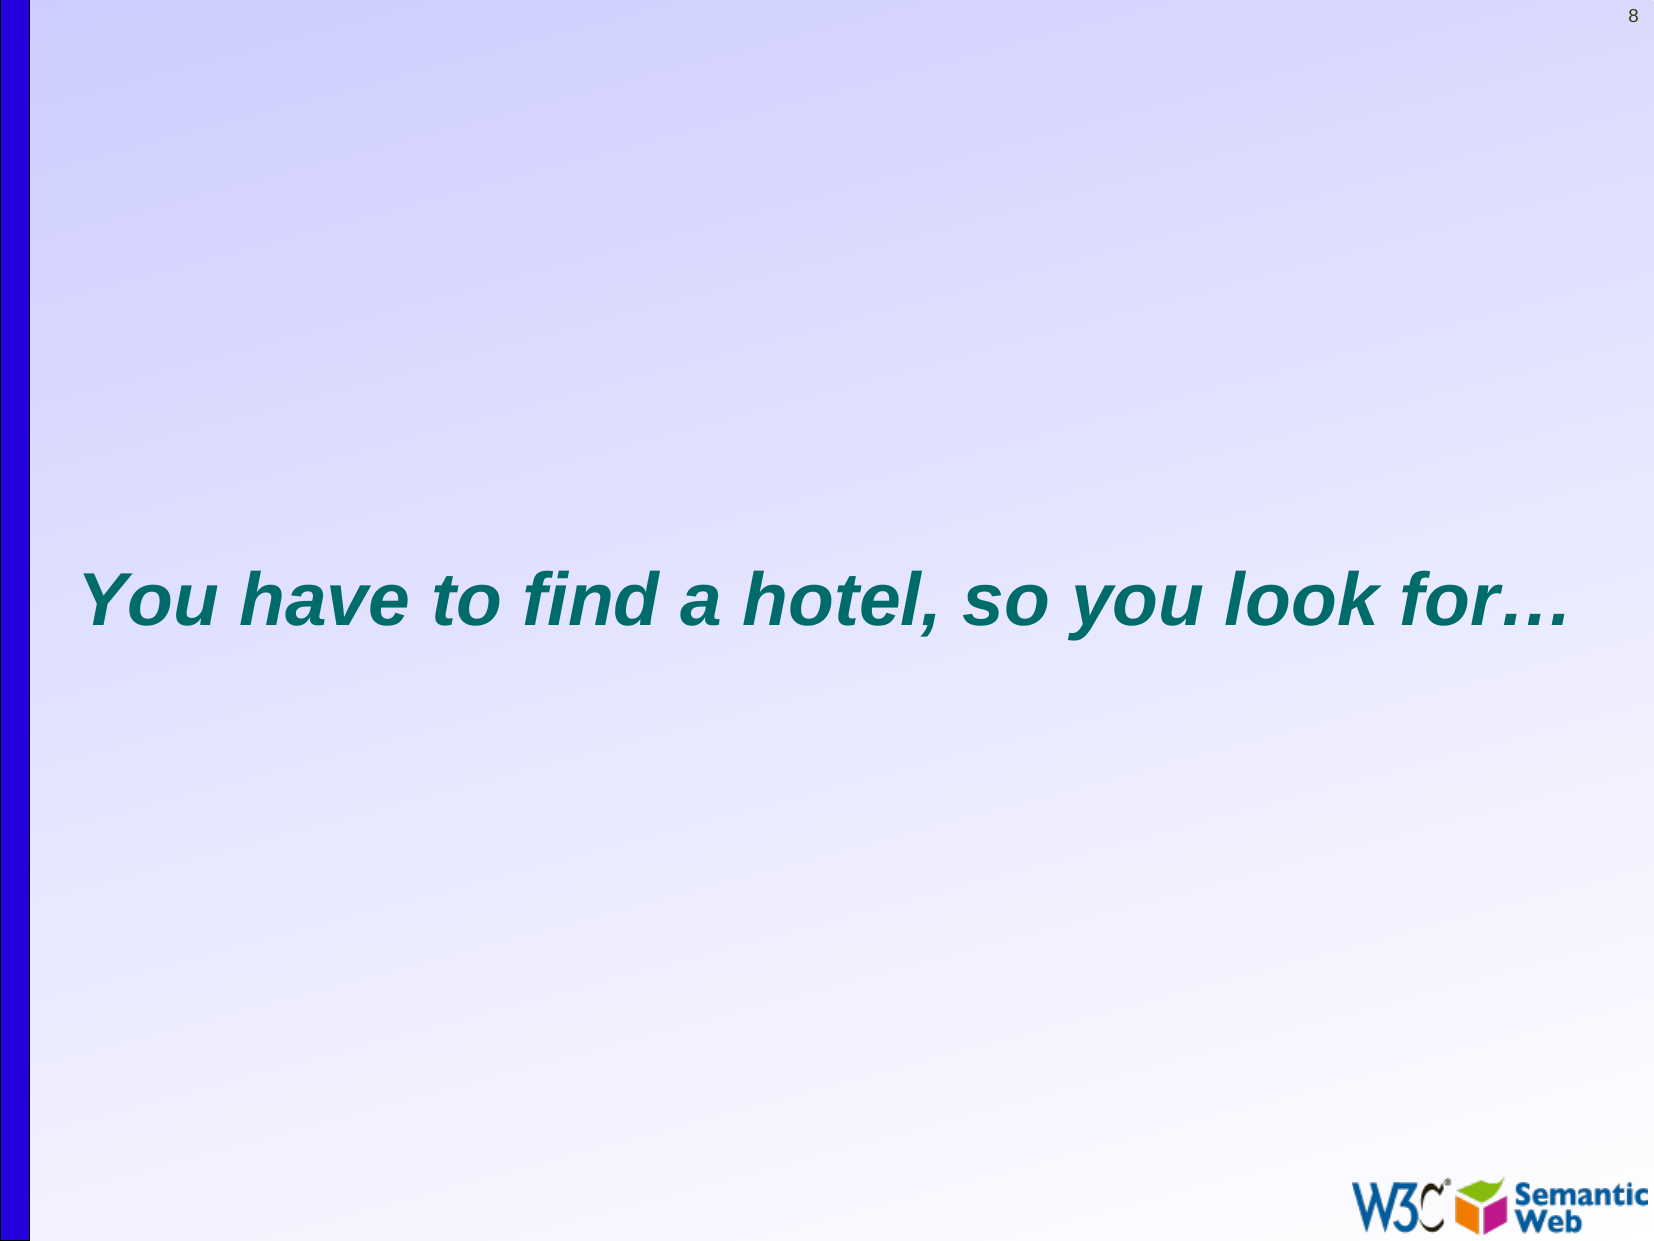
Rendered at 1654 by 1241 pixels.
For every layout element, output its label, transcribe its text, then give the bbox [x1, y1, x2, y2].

picture [1352, 1175, 1648, 1235]
title You have to find a hotel, so you look for… [59, 546, 1595, 650]
